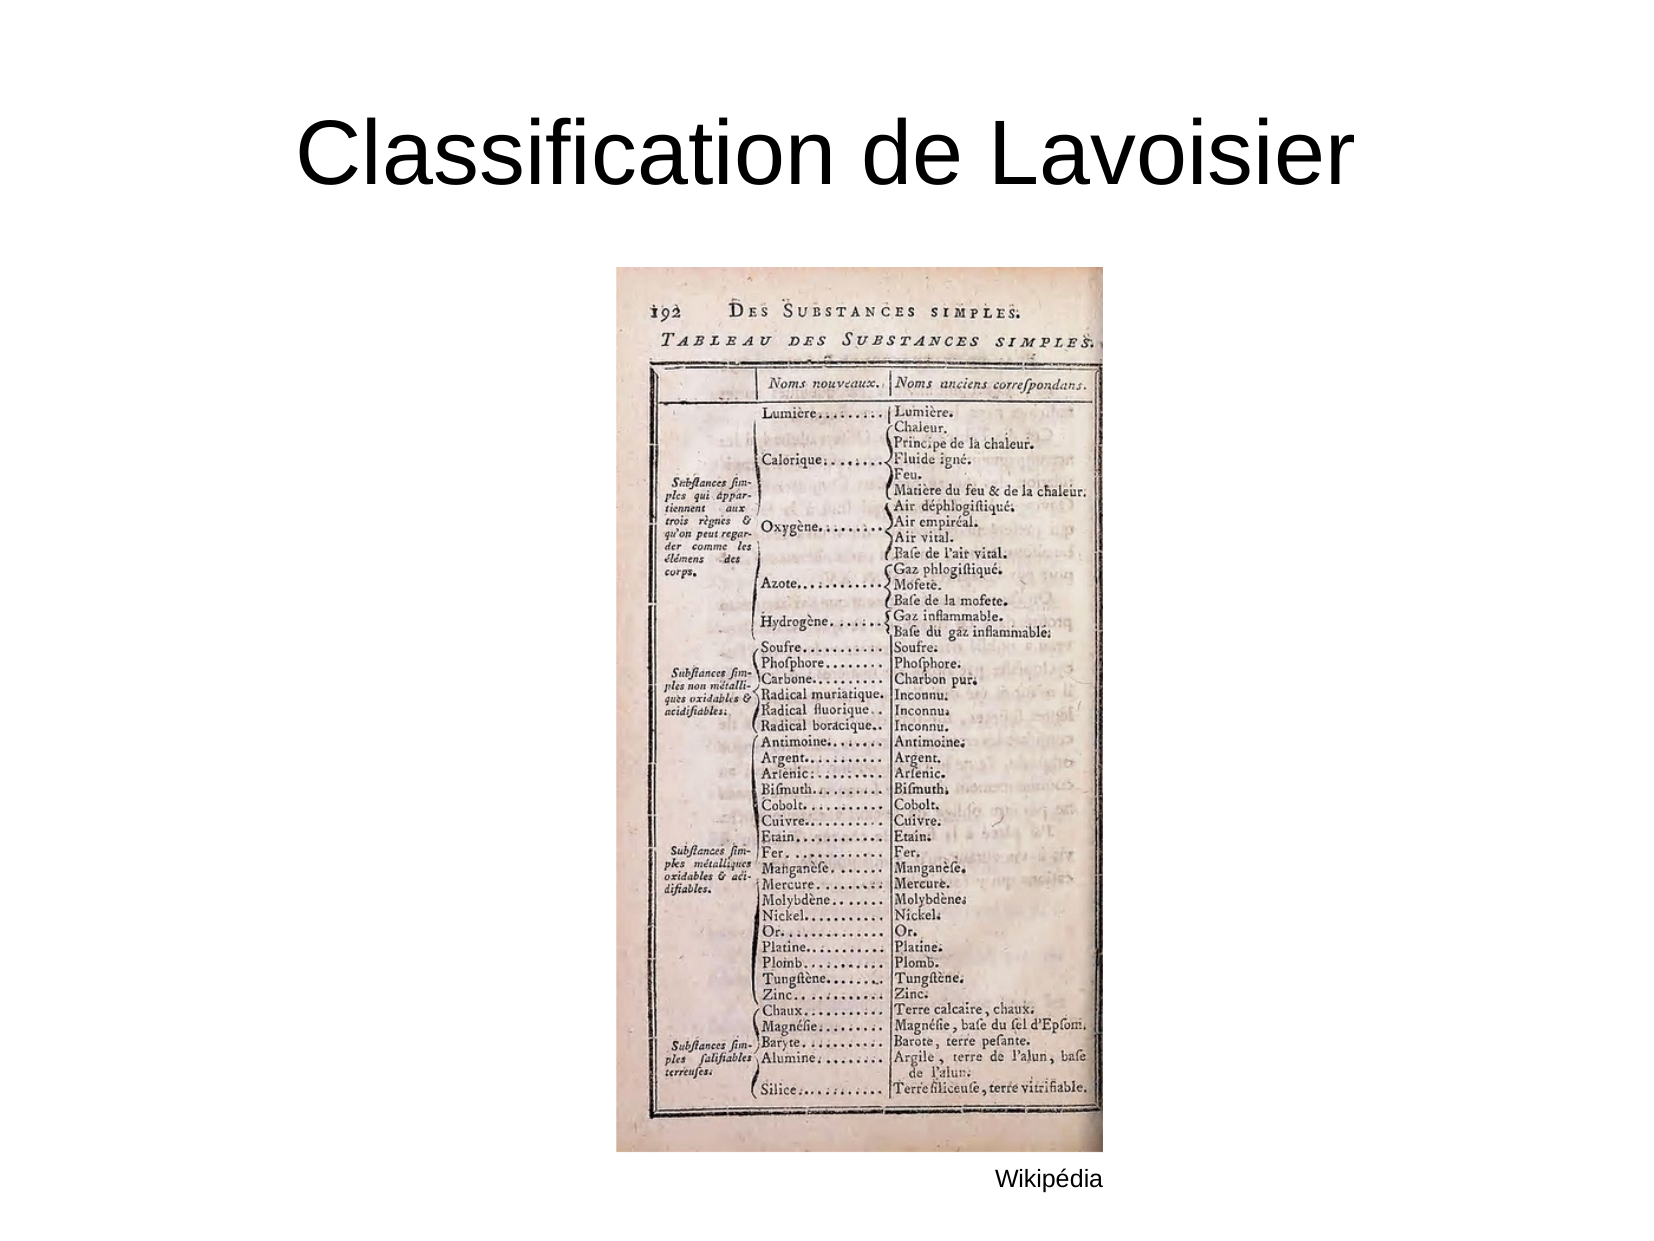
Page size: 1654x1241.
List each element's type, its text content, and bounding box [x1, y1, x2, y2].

text_box Wikipédia [980, 1157, 1134, 1201]
picture [614, 267, 1103, 1158]
title Classification de Lavoisier [82, 49, 1571, 257]
